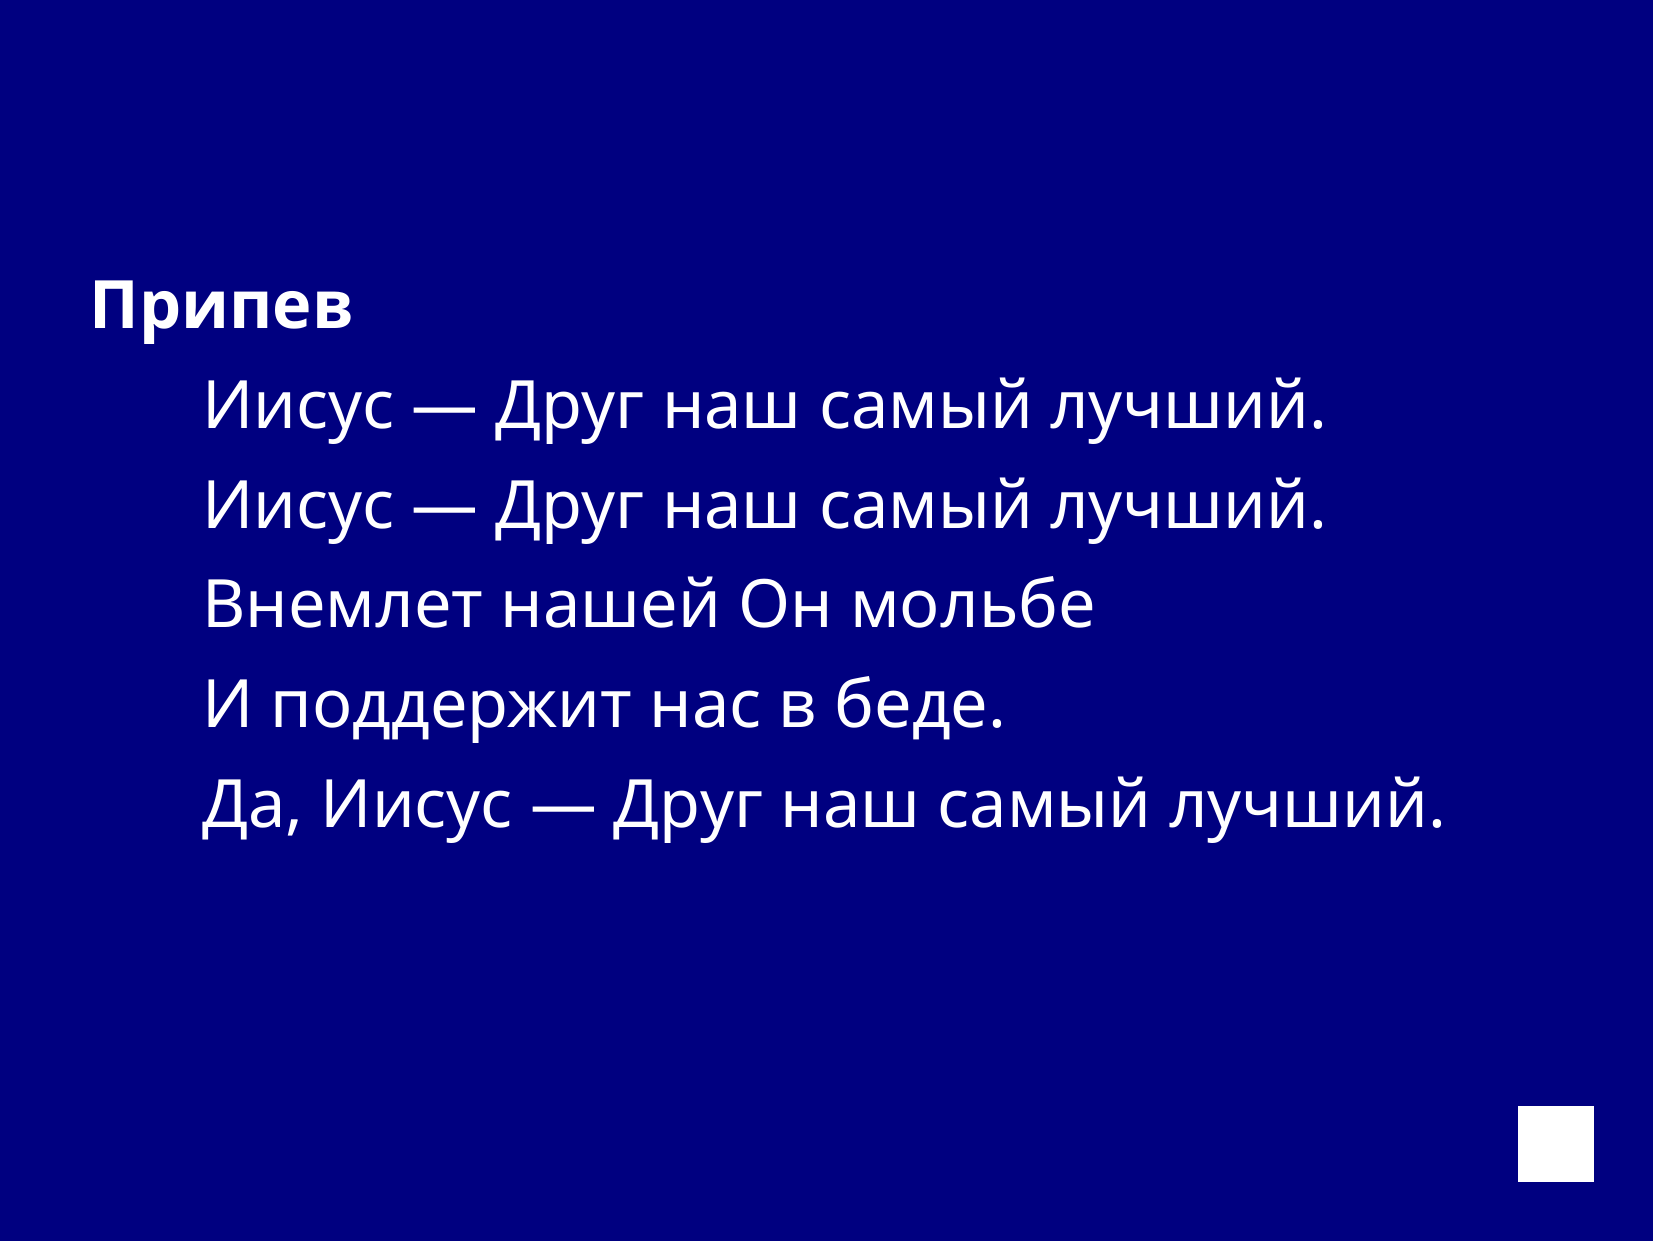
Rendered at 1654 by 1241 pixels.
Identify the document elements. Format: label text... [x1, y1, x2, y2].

text_box [1518, 1106, 1594, 1182]
text_box Припев Иисус — Друг наш самый лучший. Иисус — Друг наш самый лучший. Внемлет нашей Он мольбе И поддержит нас в беде. Да, Иисус — Друг наш самый лучший. [75, 150, 1576, 1163]
